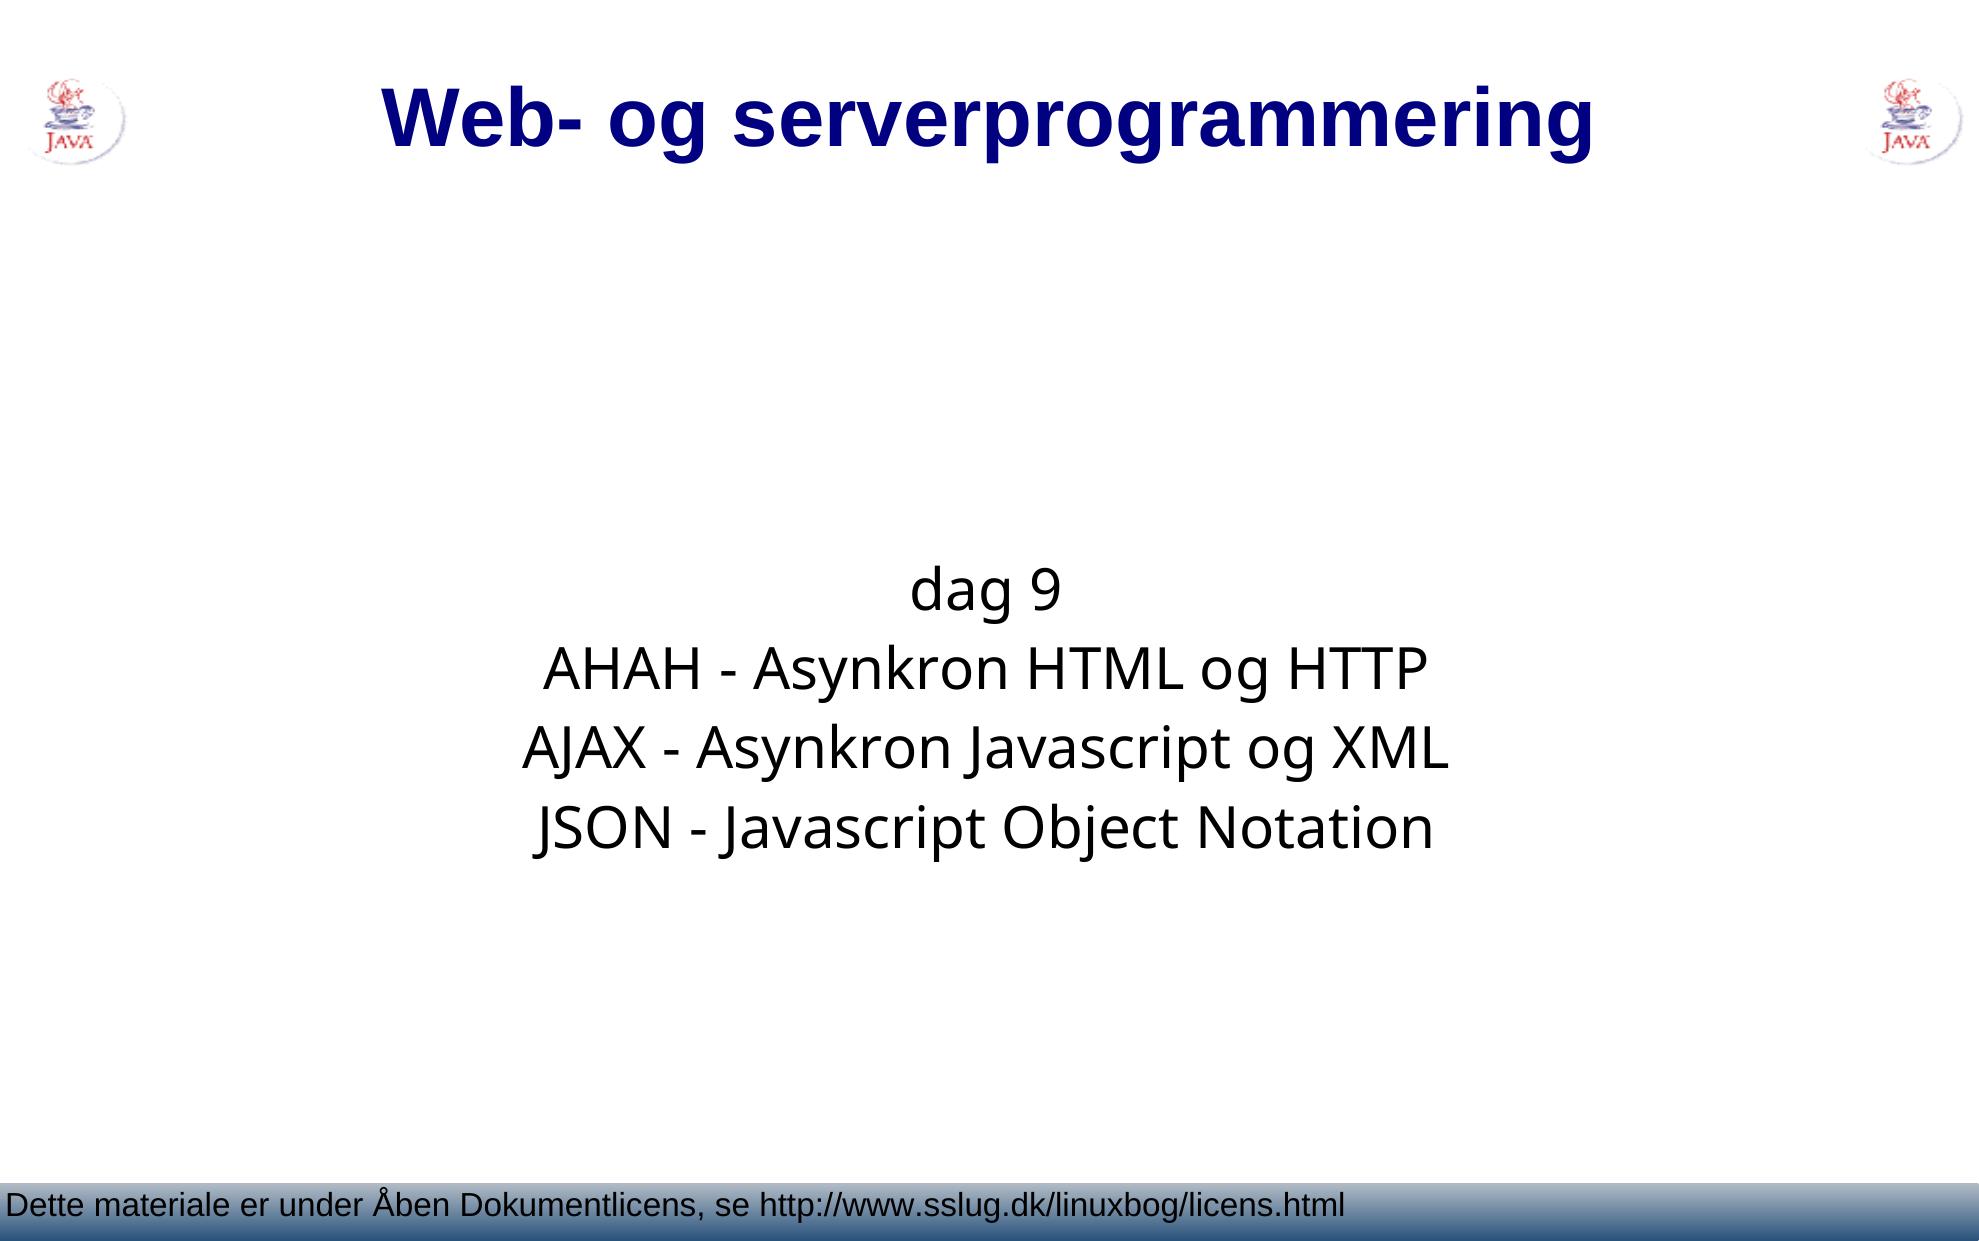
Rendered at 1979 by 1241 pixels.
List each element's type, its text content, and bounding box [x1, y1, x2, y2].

subtitle dag 9 AHAH - Asynkron HTML og HTTP AJAX - Asynkron Javascript og XML JSON - Javascript Object Notation [92, 230, 1881, 1183]
picture [1695, 1179, 1979, 1241]
picture [12, 71, 86, 169]
text_box Dette materiale er under Åben Dokumentlicens, se http://www.sslug.dk/linuxbog/licens.html [5, 1186, 1676, 1241]
picture [1892, 71, 1968, 169]
title Web- og serverprogrammering [86, 14, 1892, 222]
